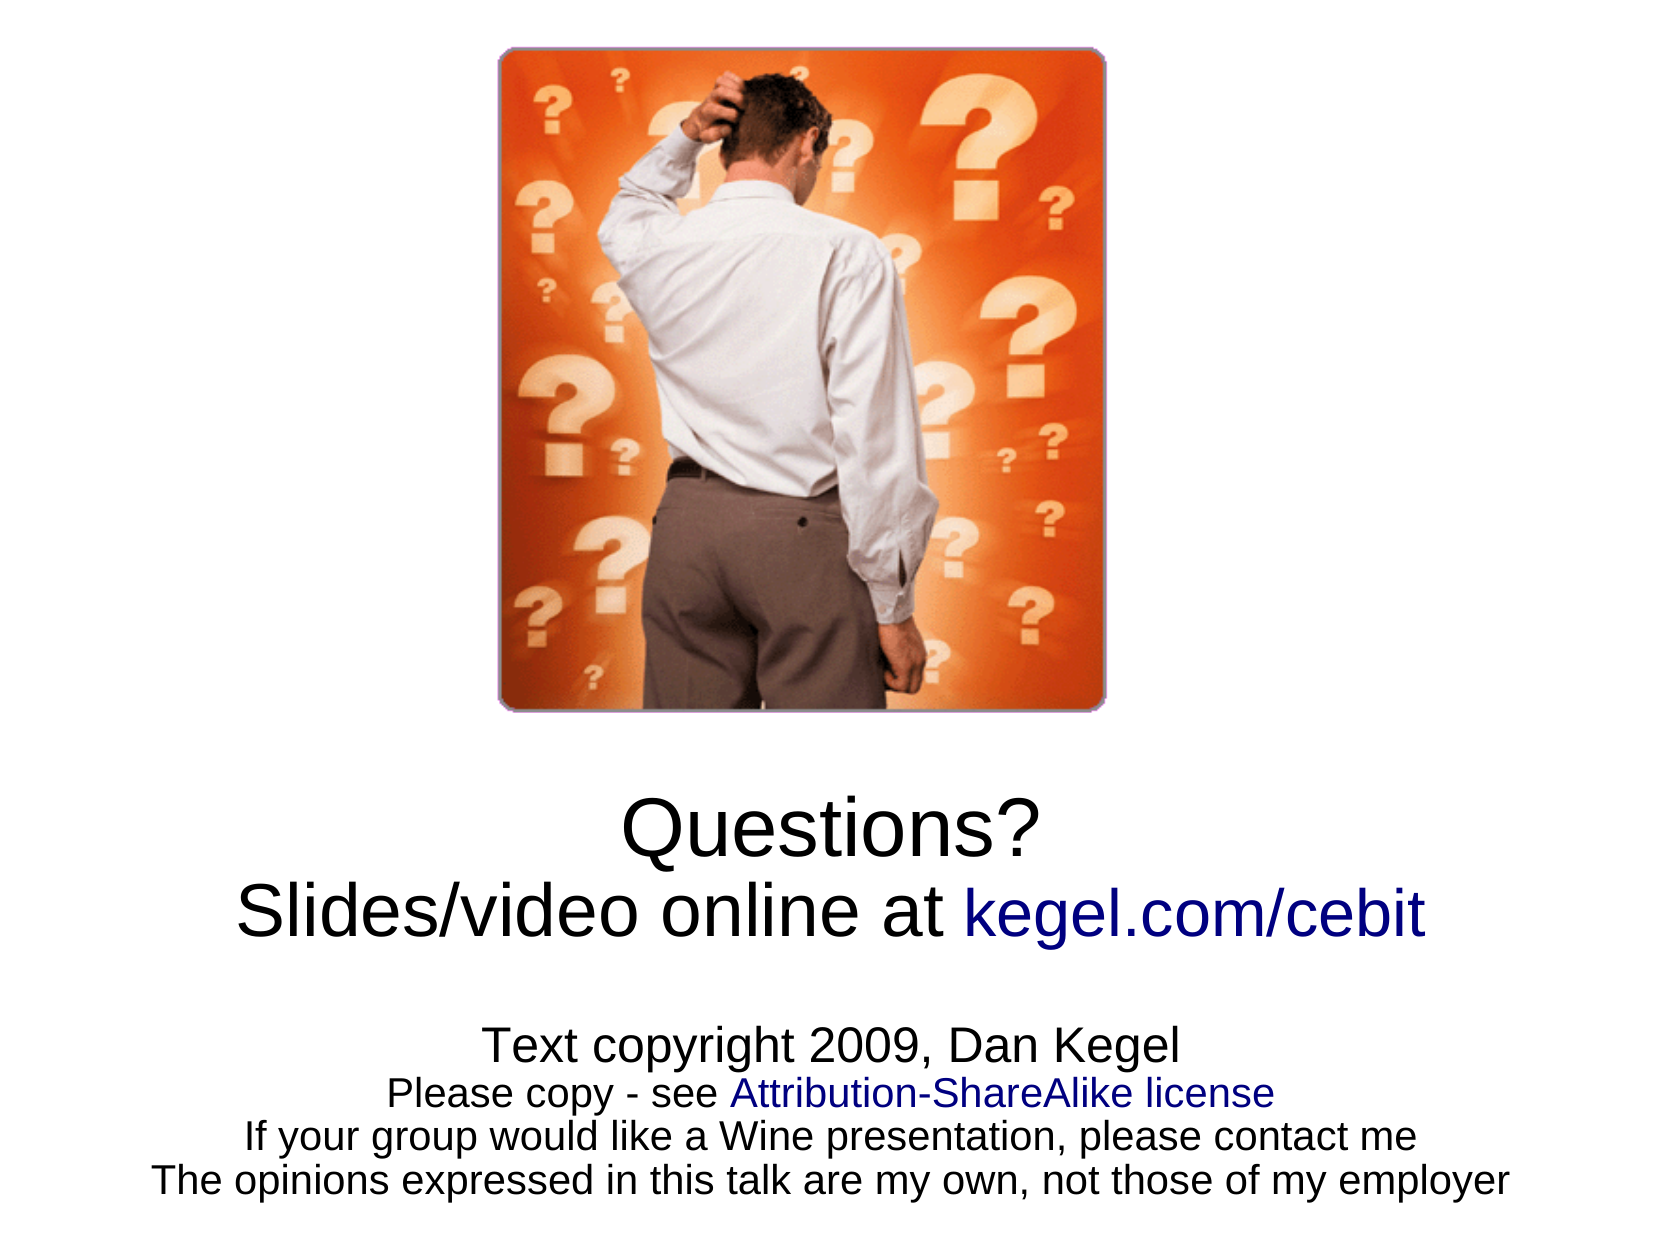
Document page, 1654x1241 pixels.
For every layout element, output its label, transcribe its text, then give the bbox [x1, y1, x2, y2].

picture [487, 37, 1126, 727]
title Questions? Slides/video online at kegel.com/cebit Text copyright 2009, Dan Kegel Please copy - see Attribution-ShareAlike license If your group would like a Wine presentation, please contact me The opinions expressed in this talk are my own, not those of my employer [86, 750, 1576, 1241]
